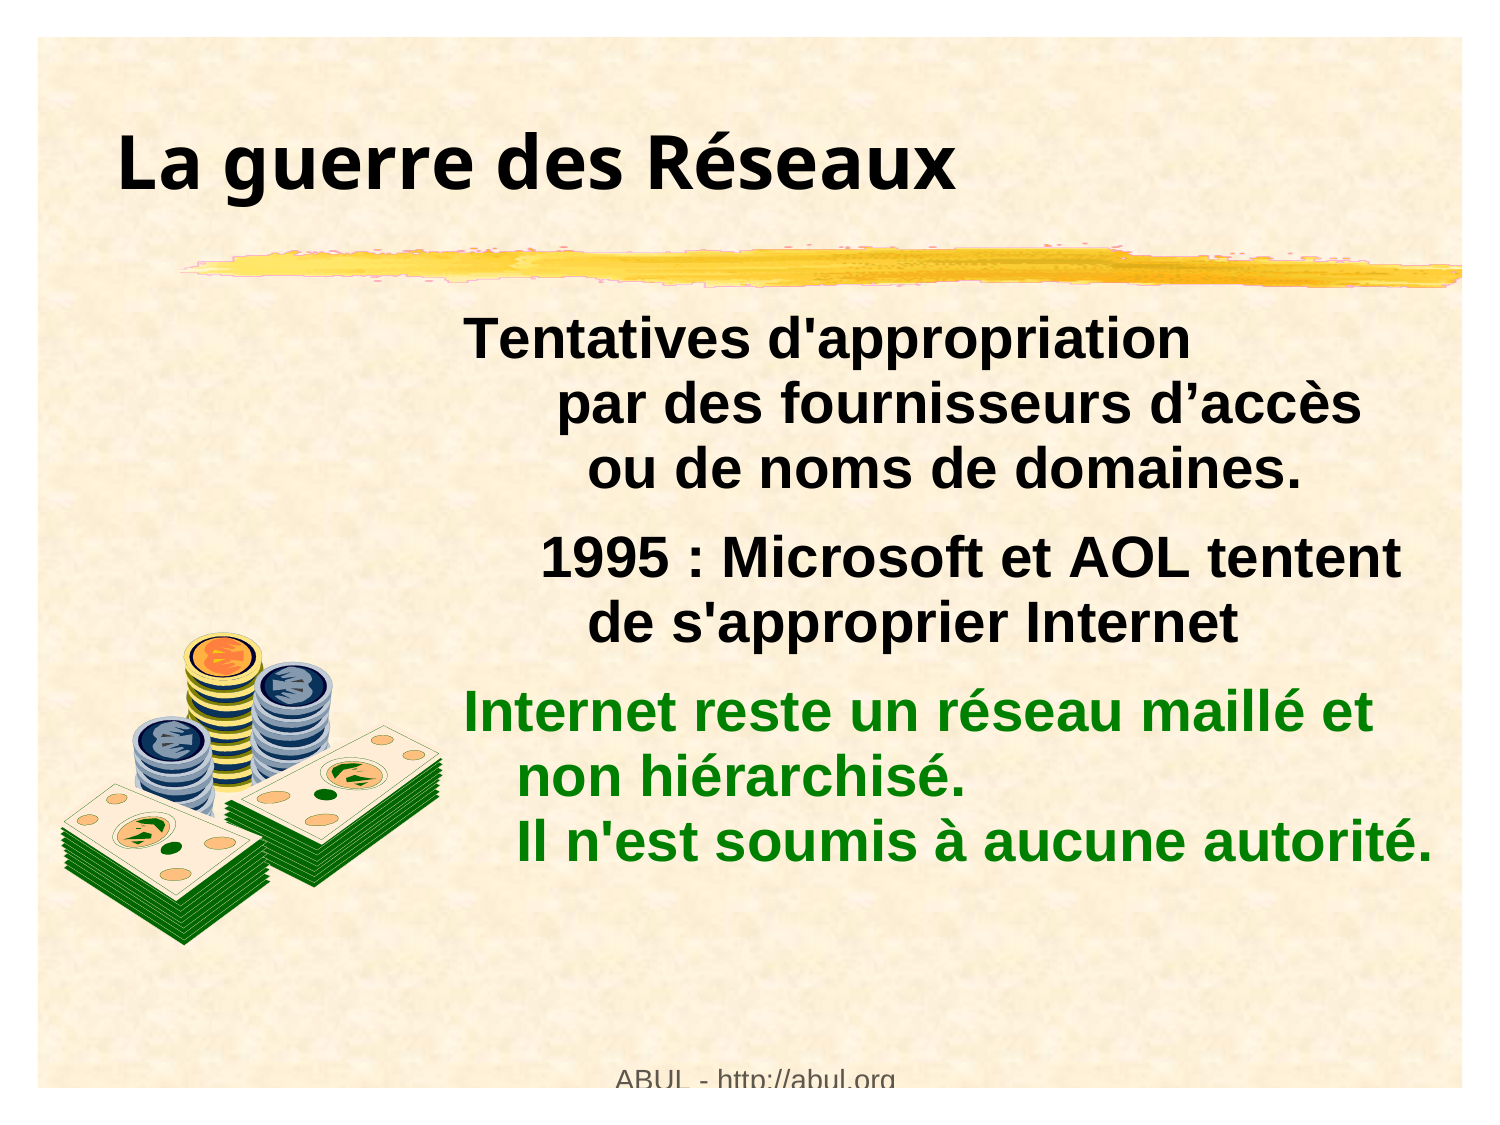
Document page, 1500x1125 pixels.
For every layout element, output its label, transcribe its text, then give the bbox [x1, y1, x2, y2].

picture [811, 1076, 818, 1088]
picture [722, 1076, 729, 1088]
title La guerre des Réseaux [101, 72, 1312, 248]
picture [794, 1082, 801, 1088]
picture [858, 1076, 866, 1088]
picture [754, 1076, 761, 1088]
picture [37, 37, 1463, 1088]
picture [639, 1081, 649, 1088]
picture [738, 1076, 743, 1088]
list Tentatives d'appropriation par des fournisseurs d’accès ou de noms de domaines. 1995 : Microsoft et AOL tentent de s'approprier Internet Internet reste un réseau maillé et non hiérarchisé. Il n'est soumis à aucune autorité. [430, 298, 1463, 1039]
picture [639, 1072, 648, 1078]
picture [883, 1076, 891, 1088]
picture [618, 1084, 630, 1088]
picture [620, 1073, 627, 1082]
